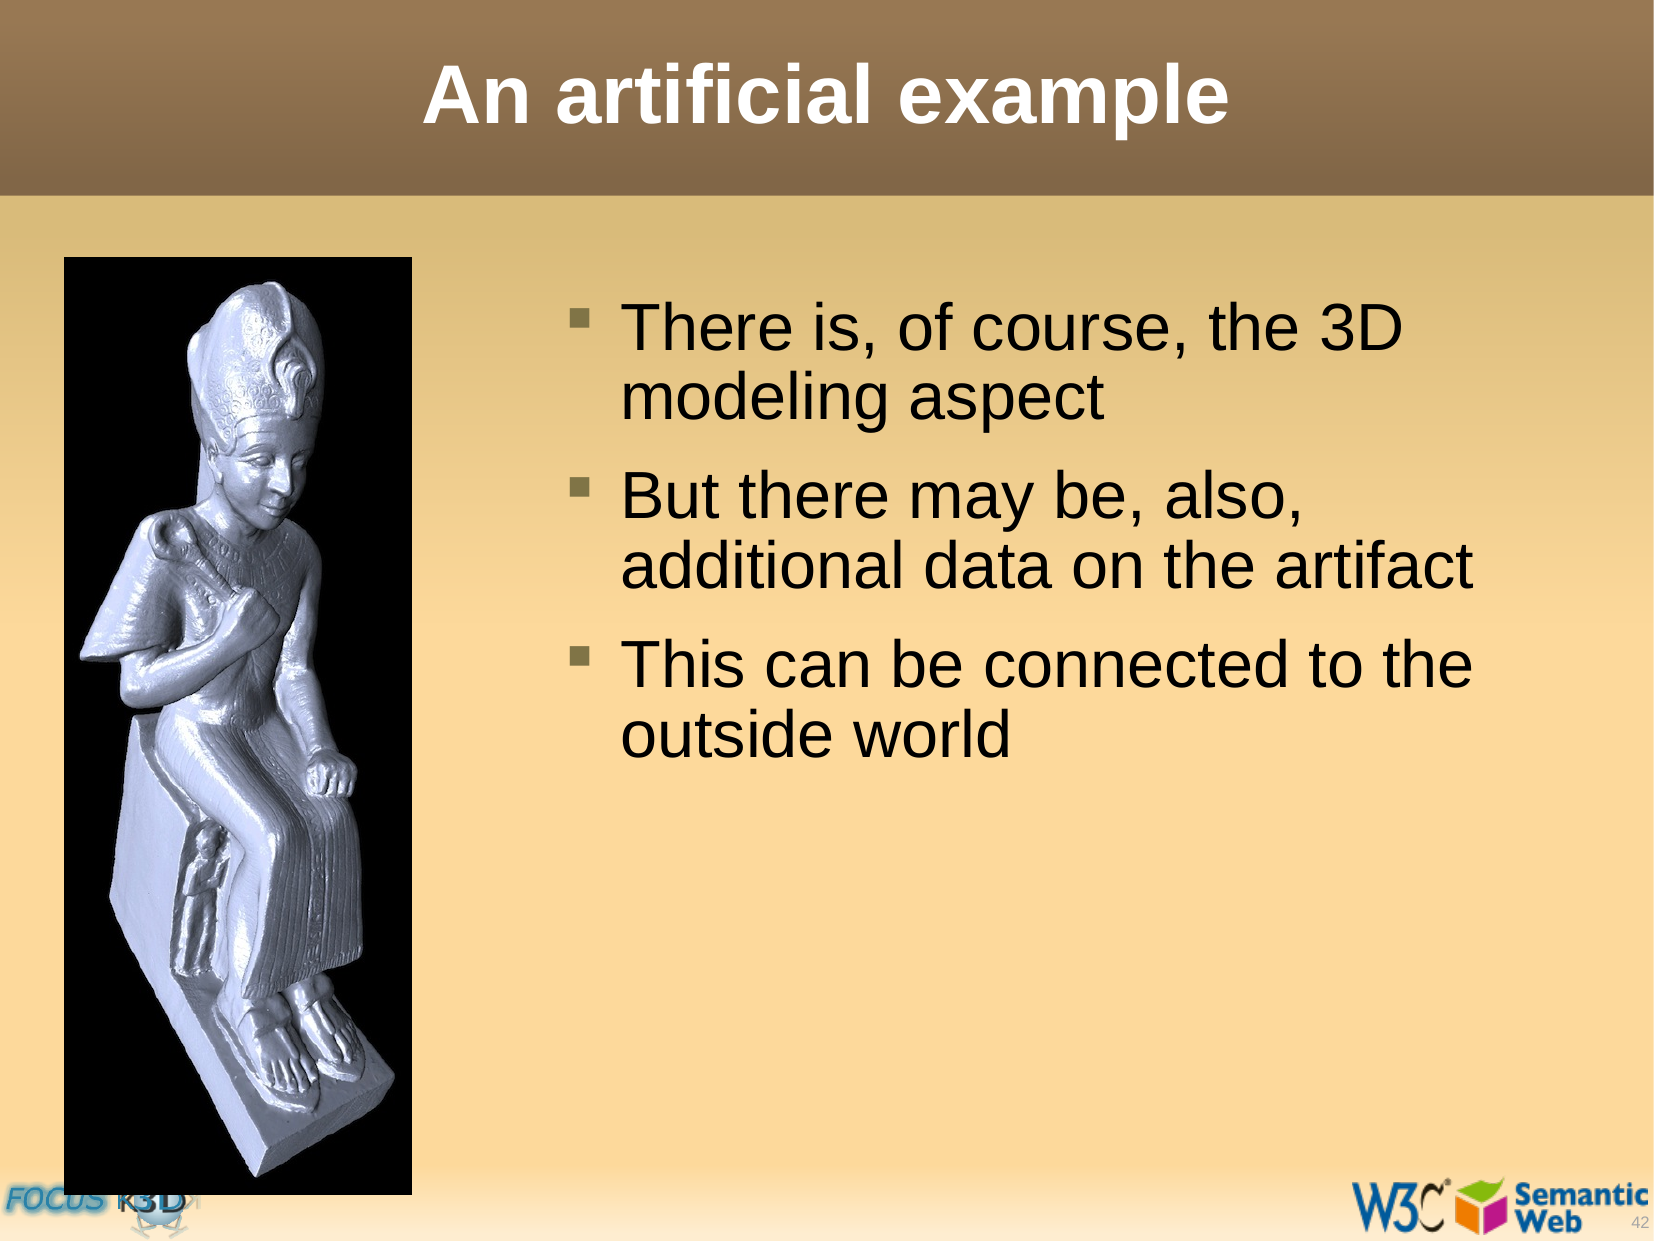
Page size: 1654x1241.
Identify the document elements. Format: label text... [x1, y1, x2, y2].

title An artificial example [0, 0, 1654, 196]
picture [0, 196, 1654, 1241]
list There is, of course, the 3D modeling aspect But there may be, also, additional data on the artifact This can be connected to the outside world [564, 290, 1571, 1109]
